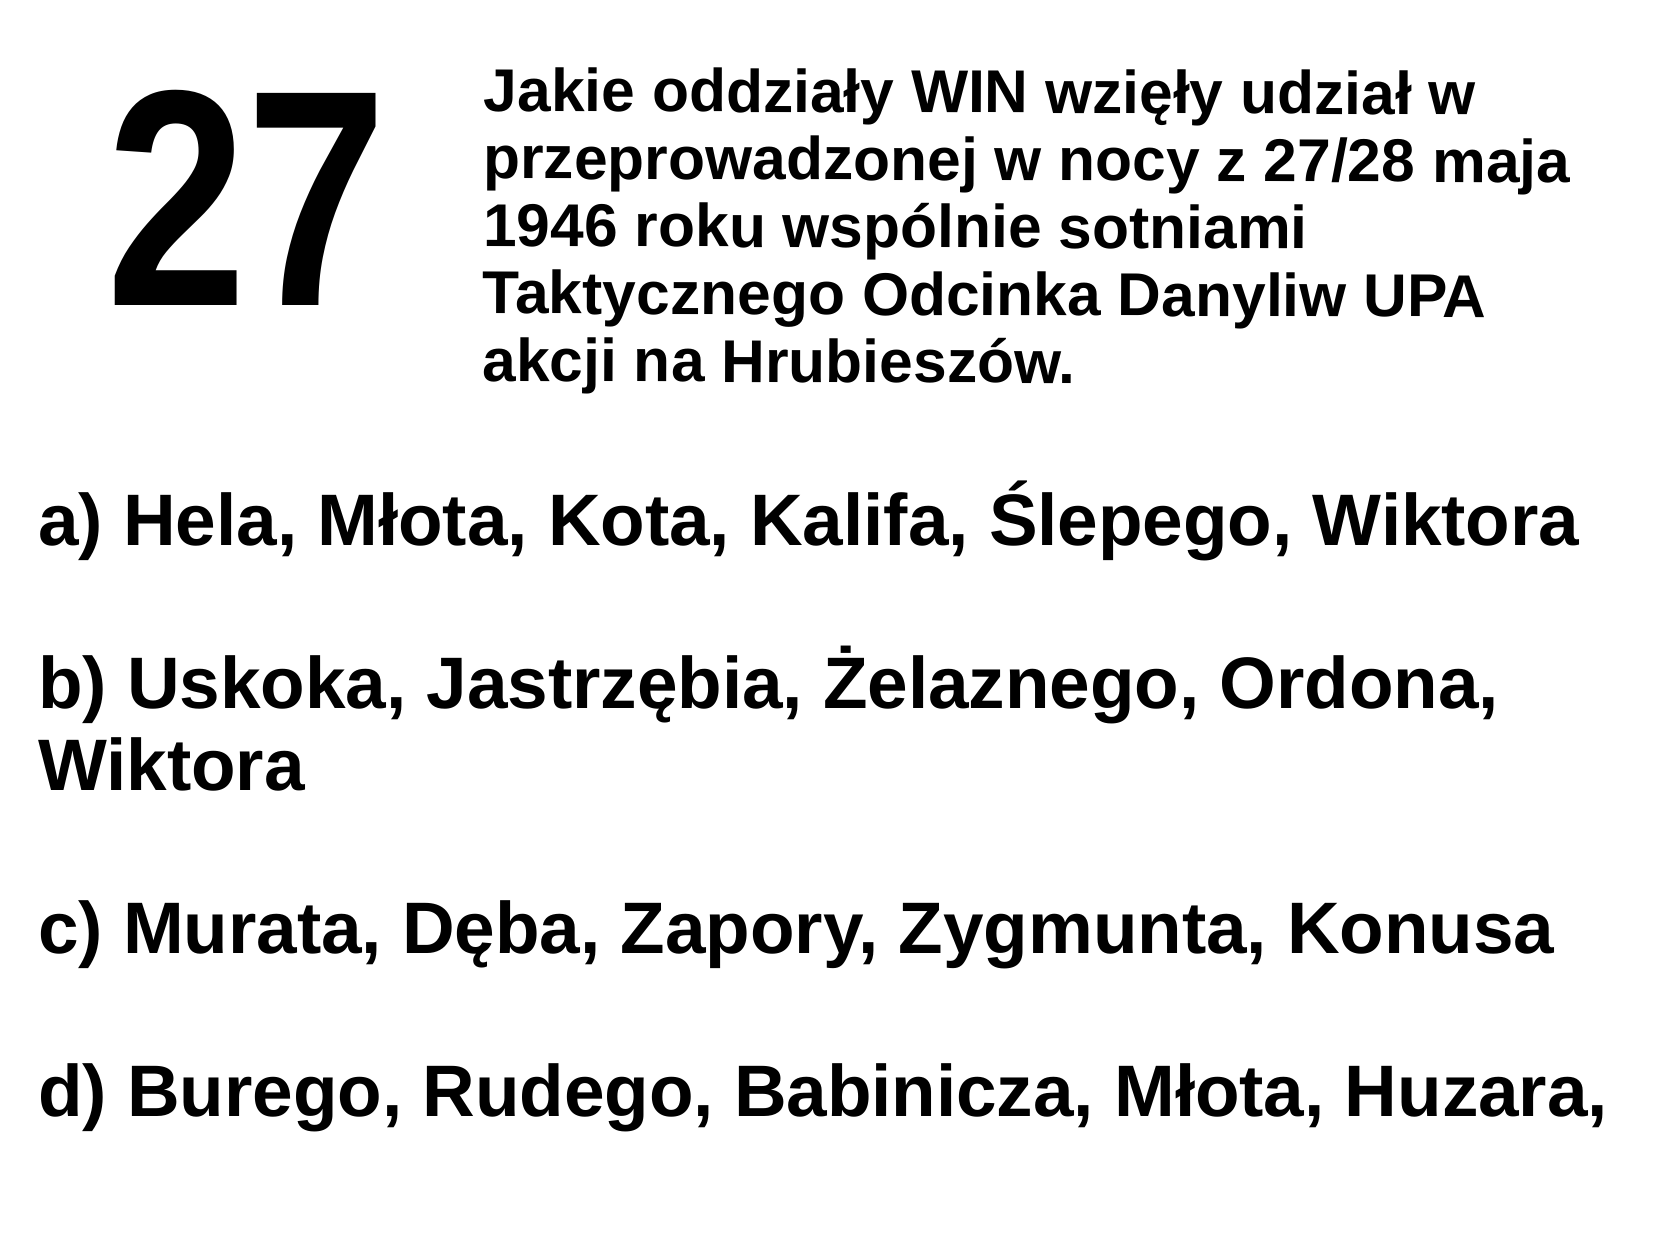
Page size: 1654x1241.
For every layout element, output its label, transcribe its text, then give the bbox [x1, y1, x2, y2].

text_box a) Hela, Młota, Kota, Kalifa, Ślepego, Wiktora b) Uskoka, Jastrzębia, Żelaznego, Ordona, Wiktora c) Murata, Dęba, Zapory, Zygmunta, Konusa d) Burego, Rudego, Babinicza, Młota, Huzara, [23, 472, 1642, 1186]
text_box 27 [8, 9, 485, 308]
text_box Jakie oddziały WIN wzięły udział w przeprowadzonej w nocy z 27/28 maja 1946 roku wspólnie sotniami Taktycznego Odcinka Danyliw UPA akcji na Hrubieszów. [482, 56, 1615, 372]
